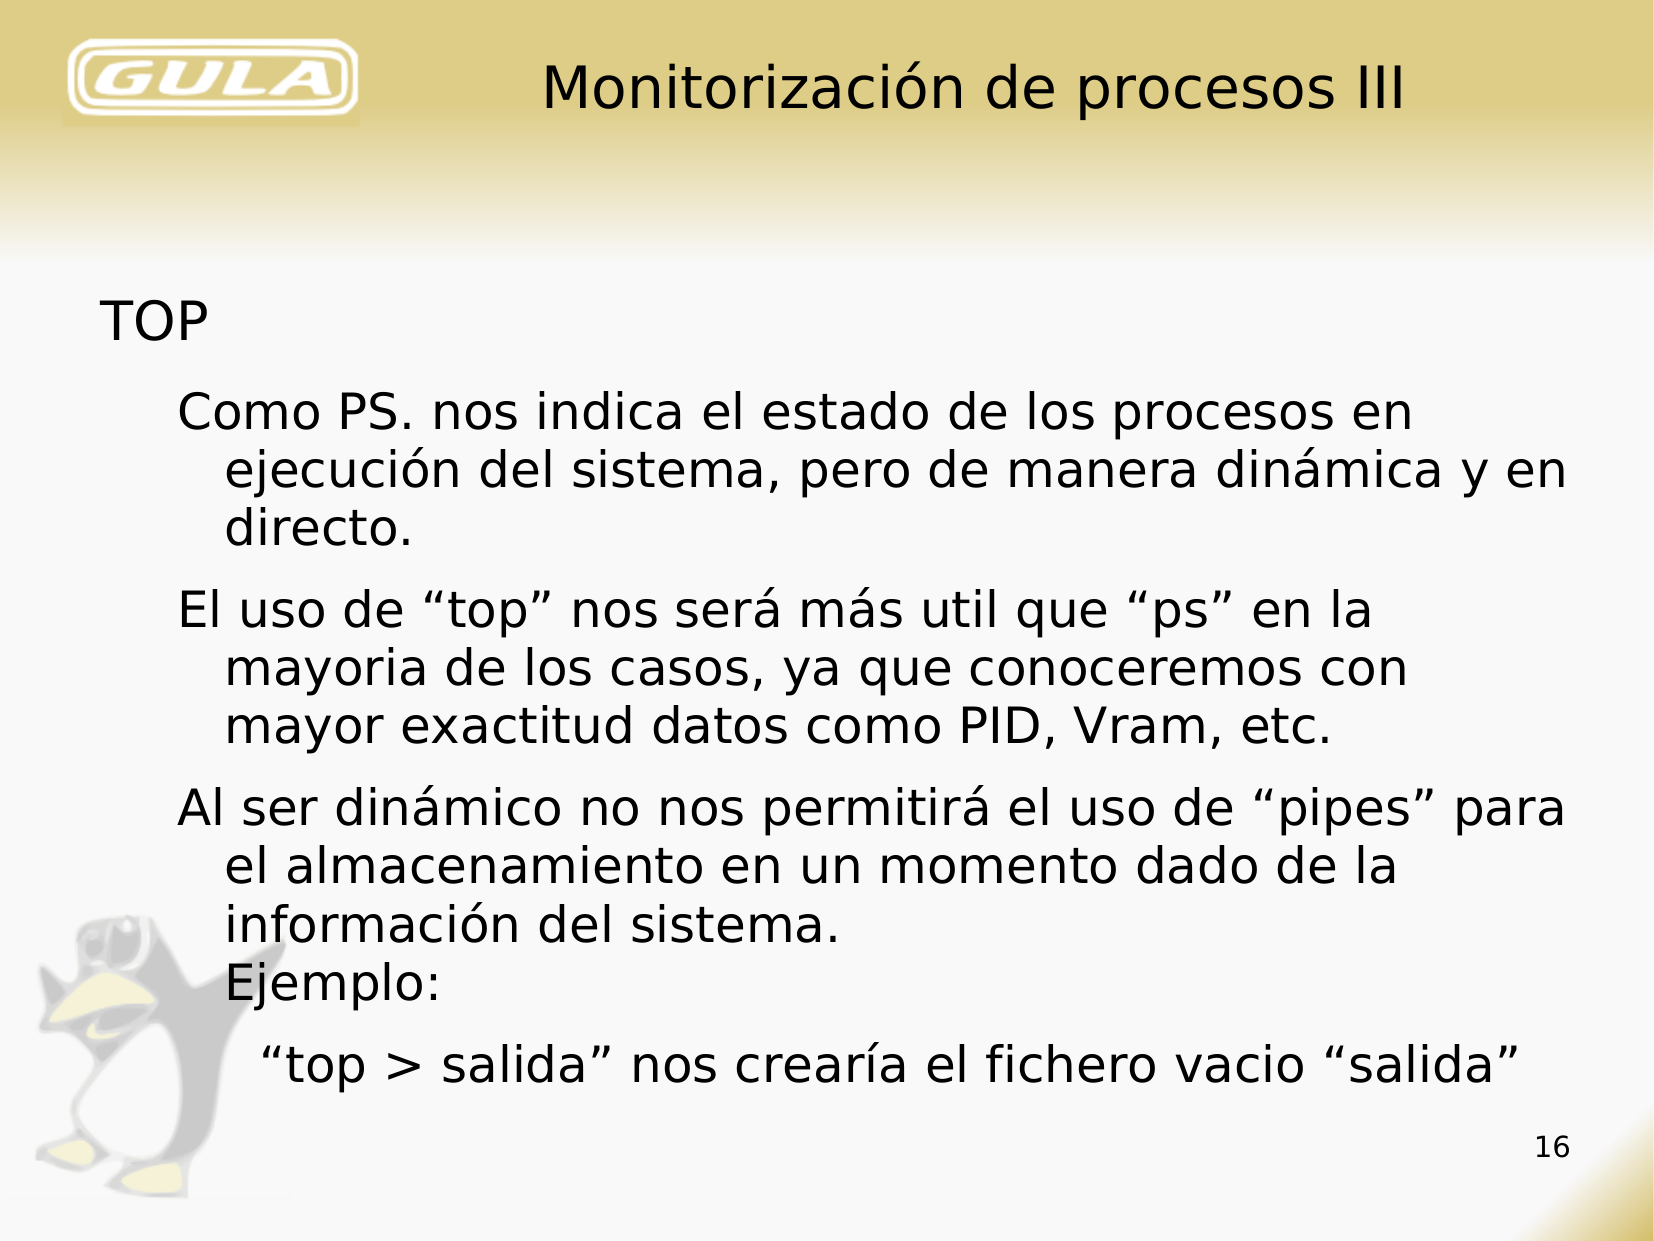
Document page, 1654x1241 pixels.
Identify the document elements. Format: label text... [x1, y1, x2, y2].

picture [0, 0, 1654, 1241]
list TOP Como PS. nos indica el estado de los procesos en ejecución del sistema, pero de manera dinámica y en directo. El uso de “top” nos será más util que “ps” en la mayoria de los casos, ya que conoceremos con mayor exactitud datos como PID, Vram, etc. Al ser dinámico no nos permitirá el uso de “pipes” para el almacenamiento en un momento dado de la información del sistema. Ejemplo: “top > salida” nos crearía el fichero vacio “salida” [82, 290, 1571, 1095]
title Monitorización de procesos III [383, 22, 1565, 154]
